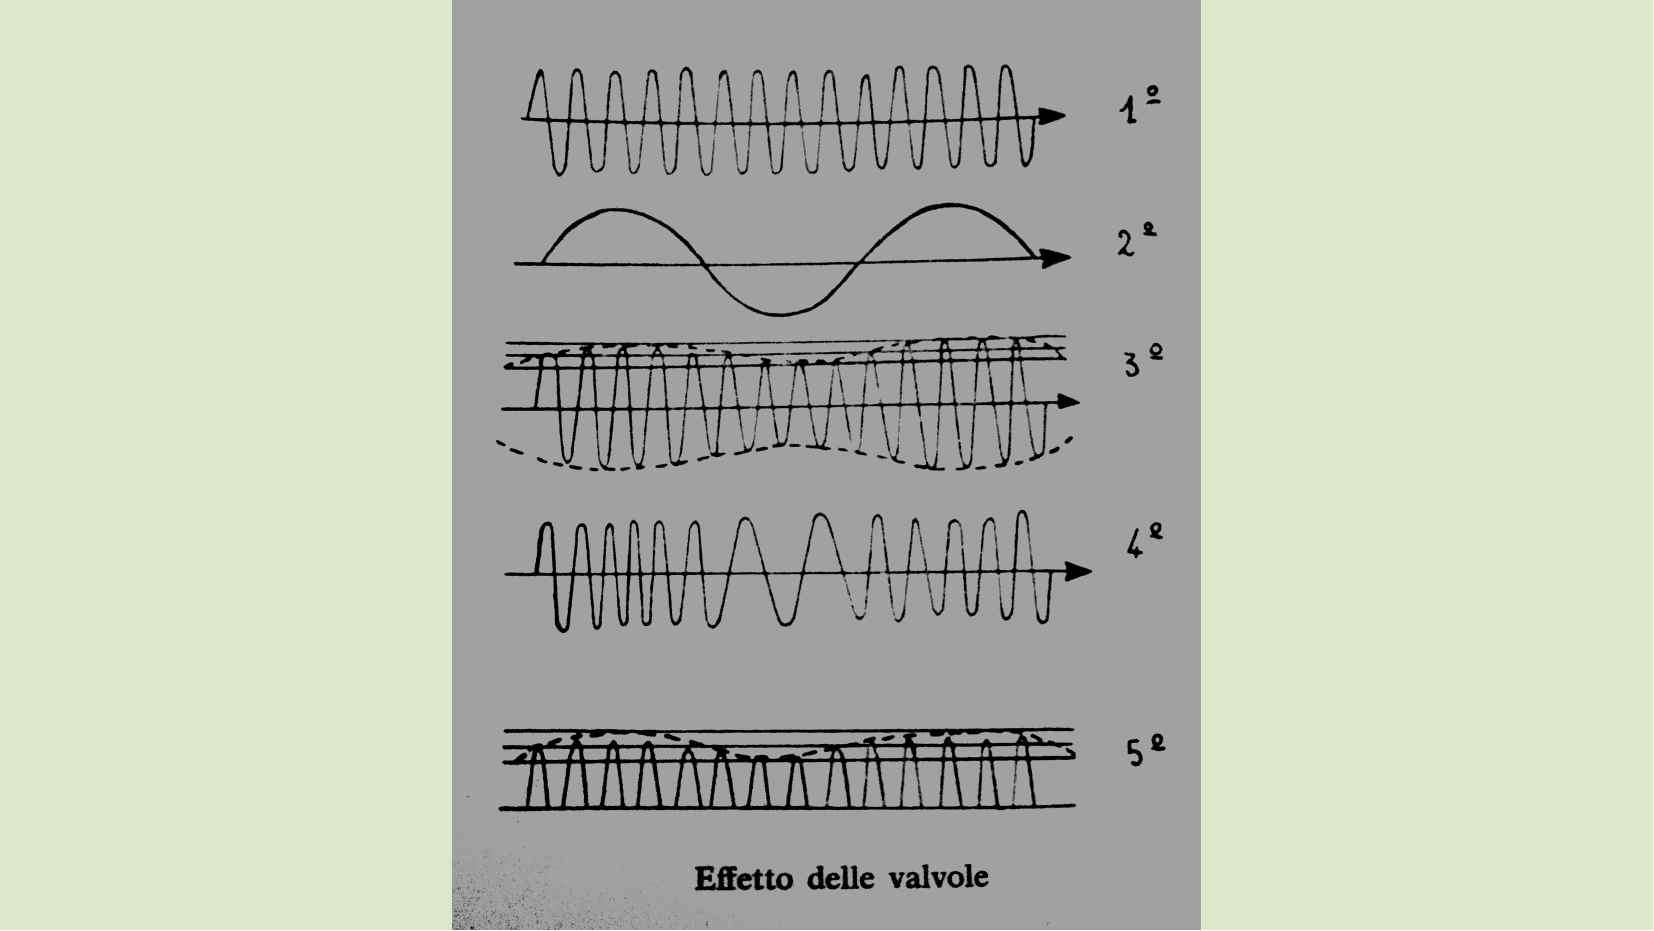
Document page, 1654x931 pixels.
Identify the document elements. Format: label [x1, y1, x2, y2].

picture [452, 0, 1201, 930]
